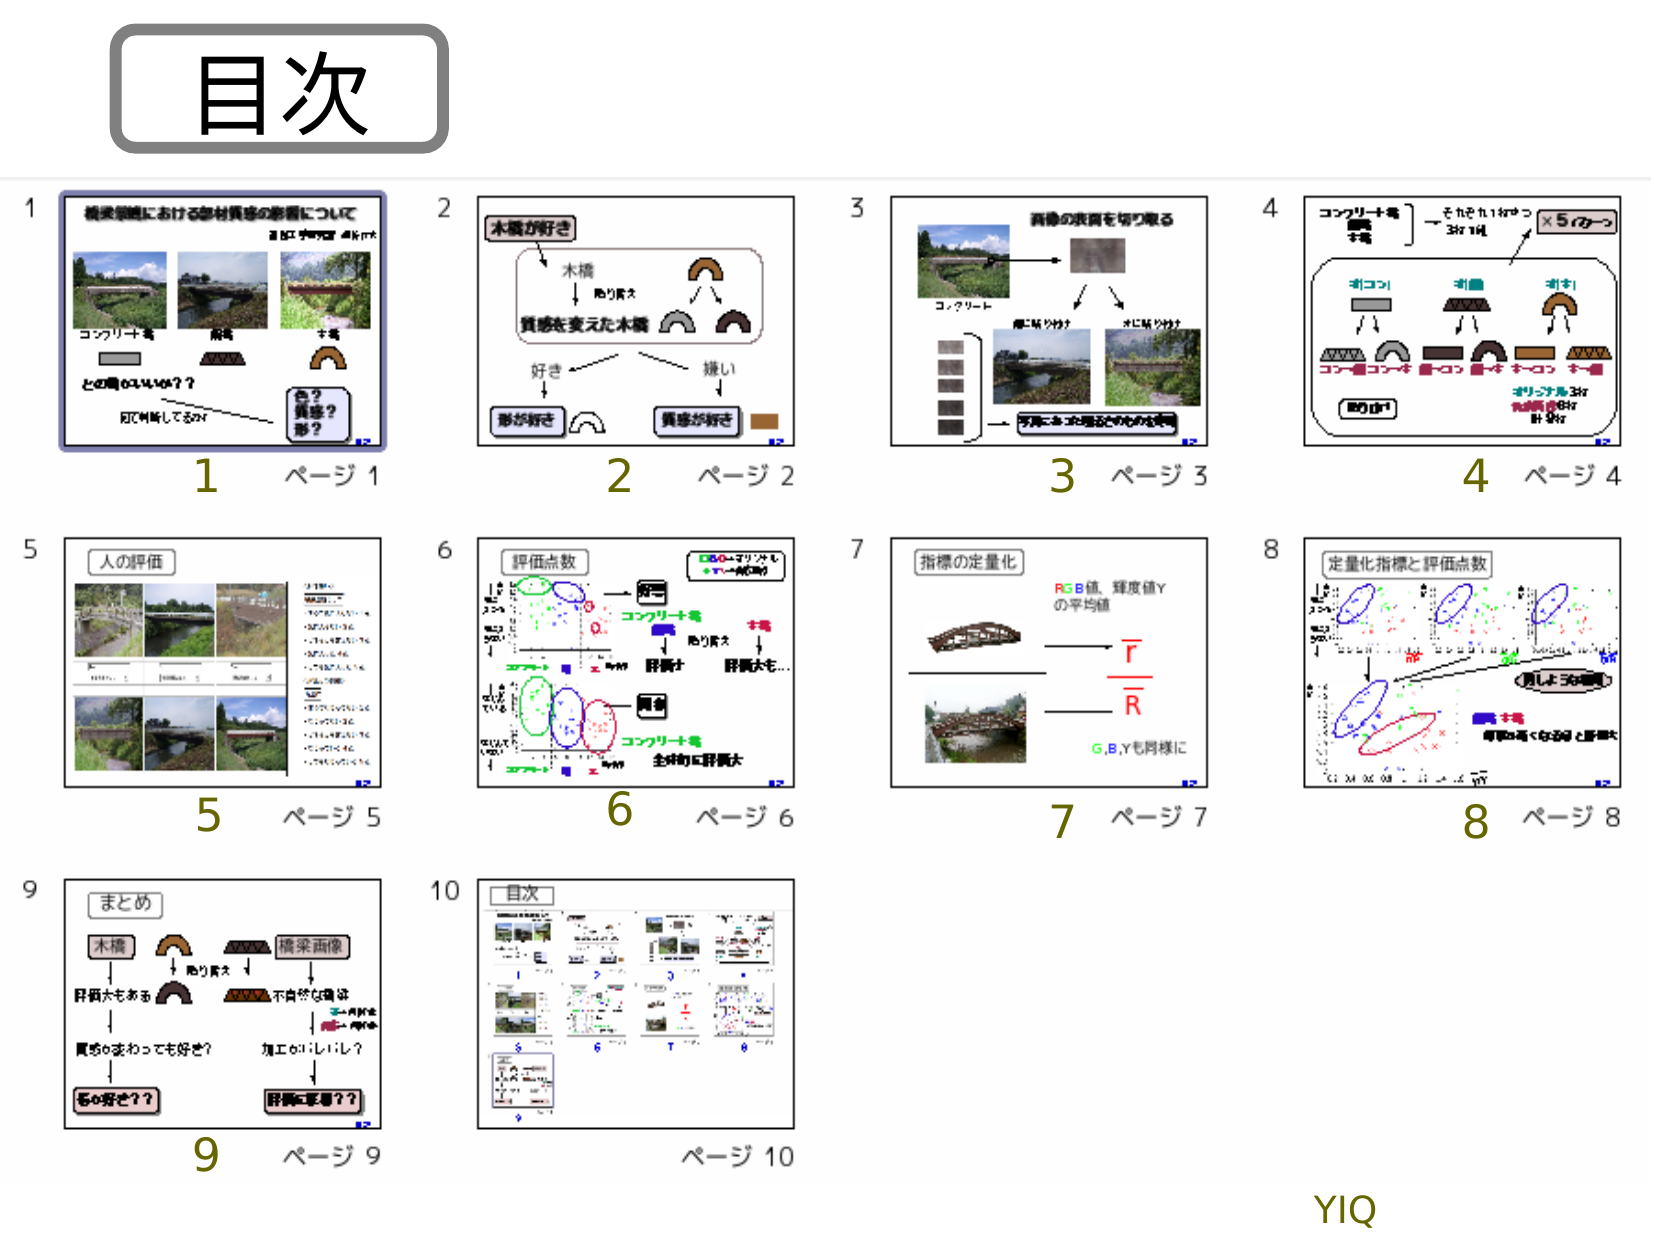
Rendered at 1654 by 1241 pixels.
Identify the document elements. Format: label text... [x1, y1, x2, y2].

text_box 1 [177, 442, 237, 512]
text_box 2 [590, 442, 680, 512]
text_box YIQ [1299, 1181, 1418, 1240]
text_box 3 [1033, 442, 1093, 512]
text_box 目次 [115, 29, 443, 148]
picture [0, 177, 1651, 1182]
text_box 5 [179, 781, 239, 850]
text_box 4 [1446, 442, 1506, 512]
text_box 7 [1033, 788, 1093, 857]
text_box 8 [1446, 788, 1506, 857]
text_box 6 [590, 775, 650, 844]
text_box 9 [177, 1122, 237, 1191]
